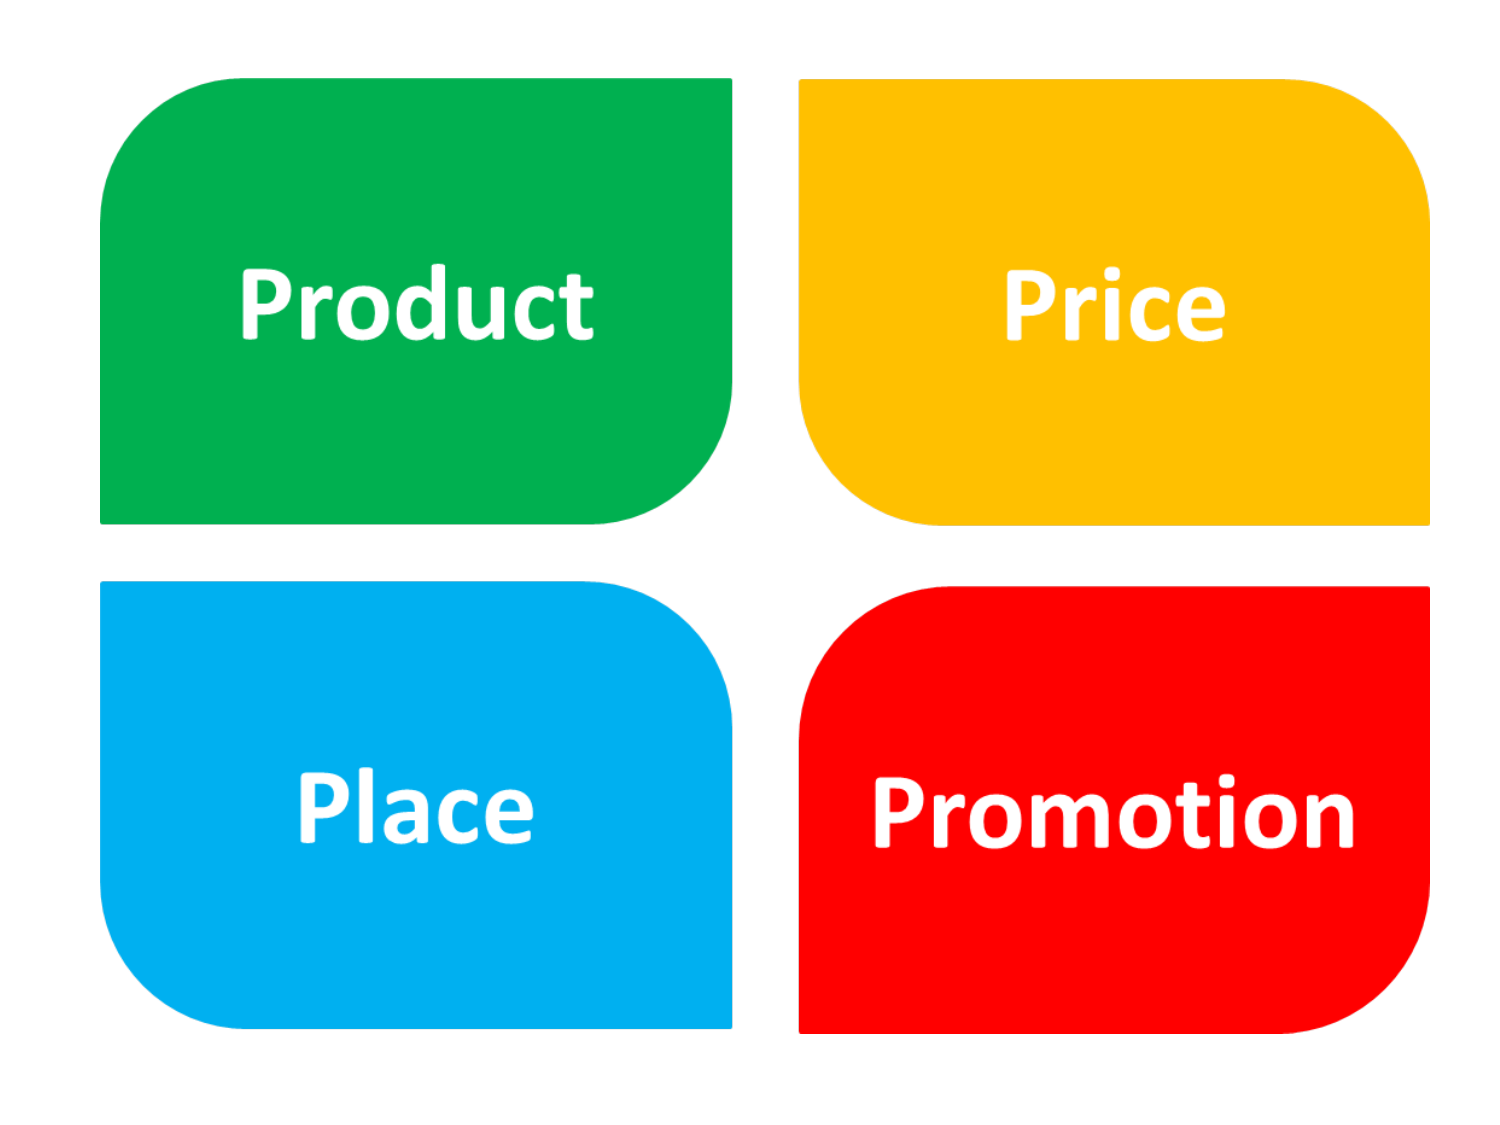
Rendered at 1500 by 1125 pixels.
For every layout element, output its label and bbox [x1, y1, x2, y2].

picture [301, 773, 349, 843]
picture [100, 78, 1430, 1034]
picture [438, 790, 478, 844]
picture [384, 789, 428, 844]
picture [359, 768, 373, 843]
picture [486, 789, 533, 844]
